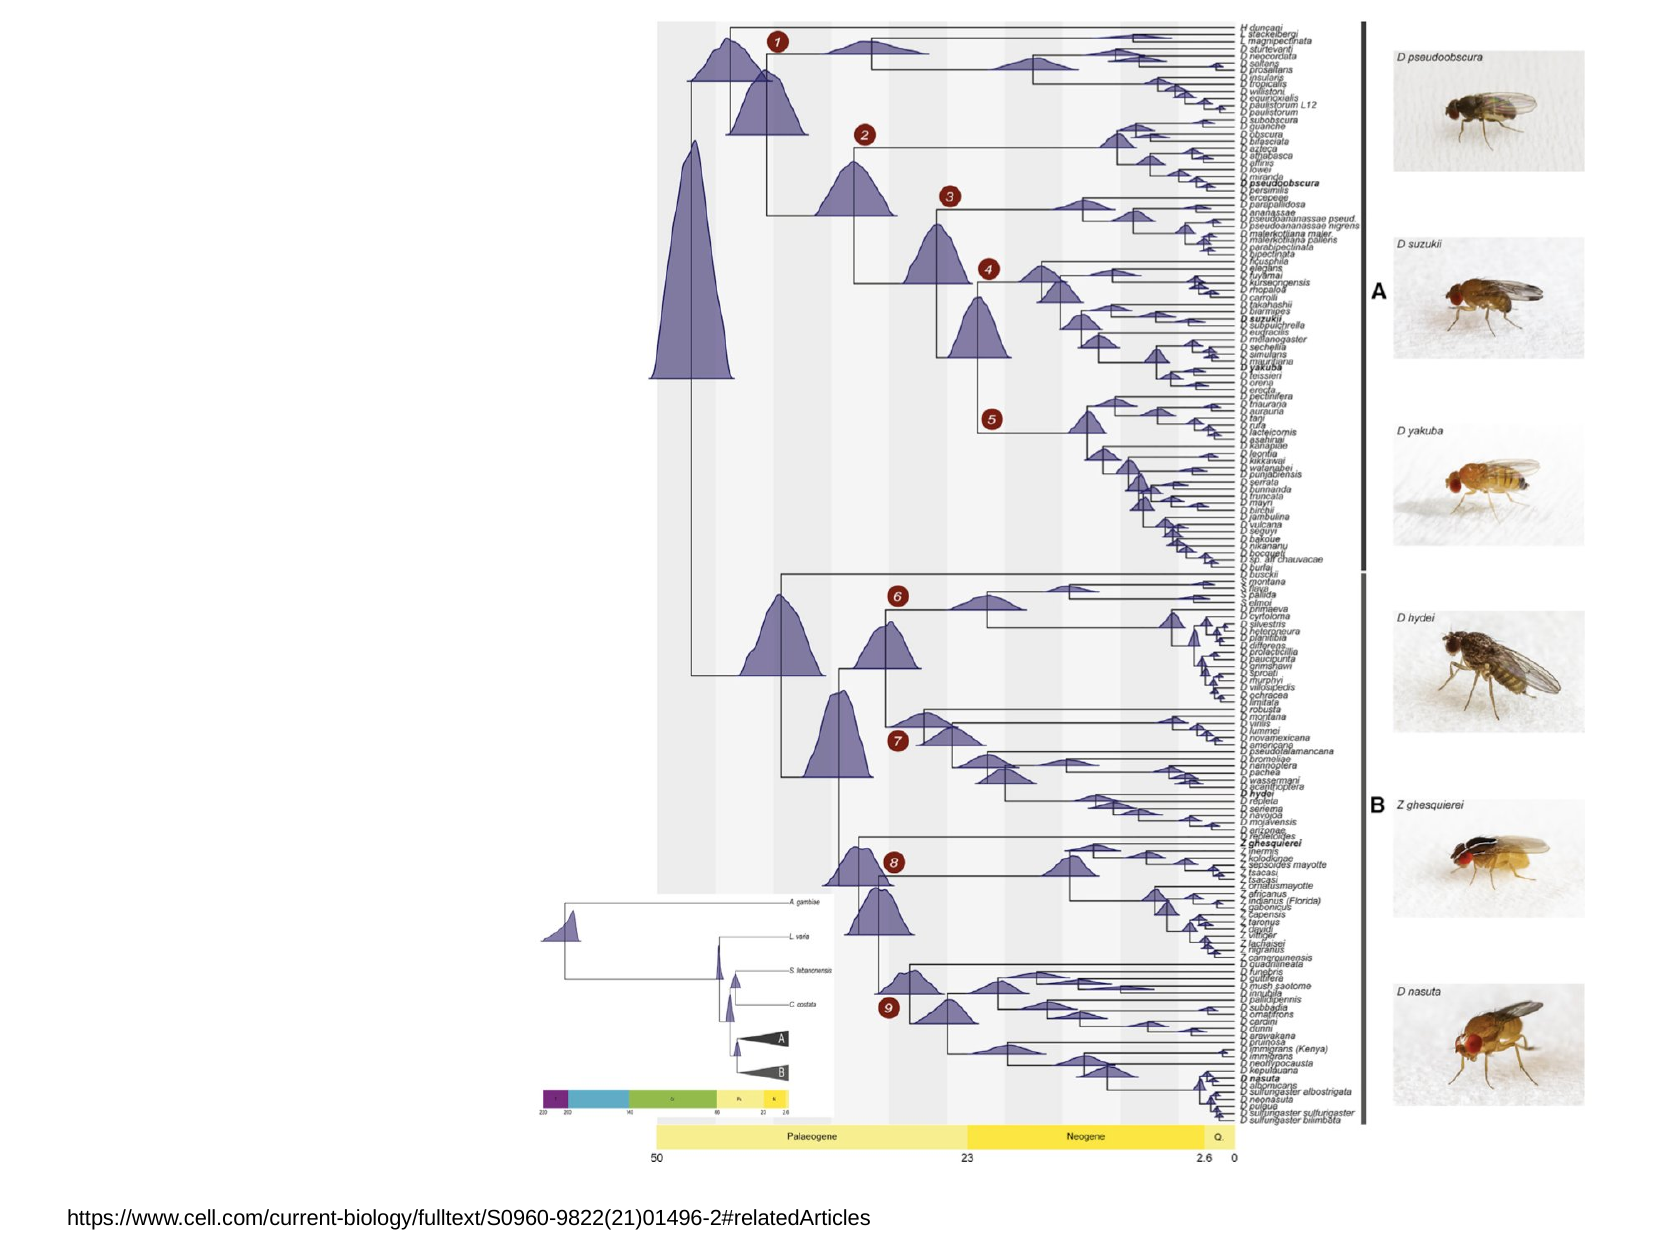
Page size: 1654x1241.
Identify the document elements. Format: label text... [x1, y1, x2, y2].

picture [514, 0, 1598, 1175]
text_box https://www.cell.com/current-biology/fulltext/S0960-9822(21)01496-2#relatedArticles [52, 1198, 1474, 1241]
